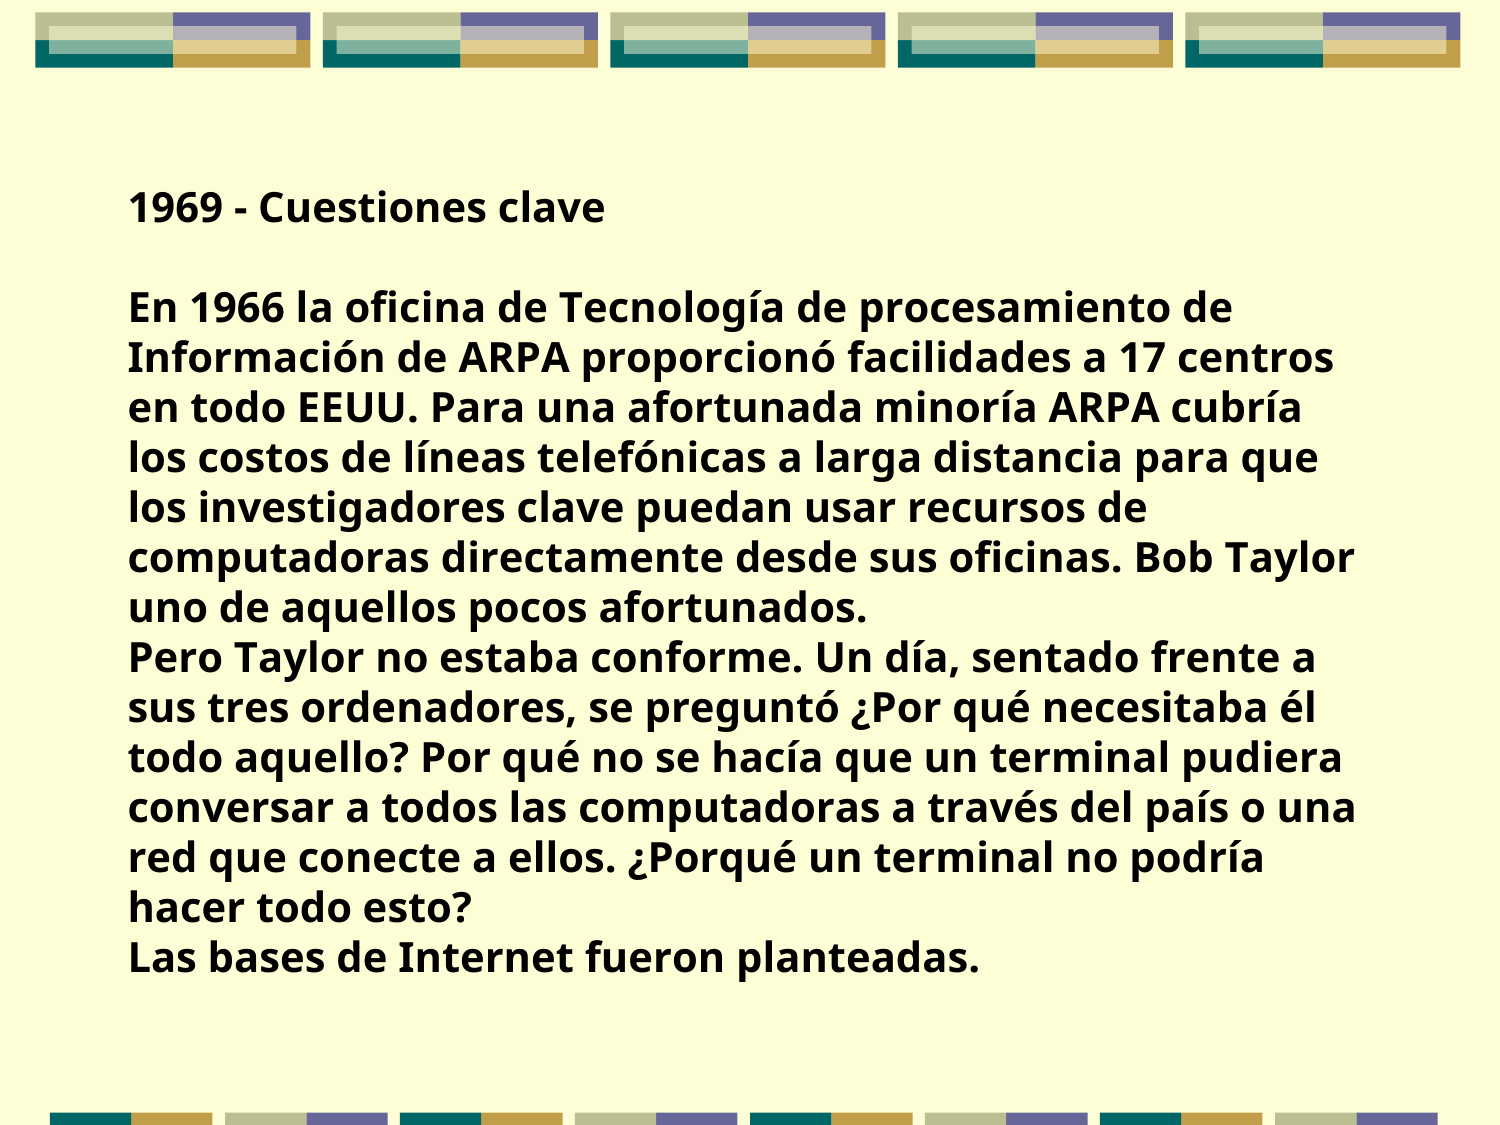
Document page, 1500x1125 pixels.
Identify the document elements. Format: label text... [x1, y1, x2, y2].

title 1969 - Cuestiones clave En 1966 la oficina de Tecnología de procesamiento de Información de ARPA proporcionó facilidades a 17 centros en todo EEUU. Para una afortunada minoría ARPA cubría los costos de líneas telefónicas a larga distancia para que los investigadores clave puedan usar recursos de computadoras directamente desde sus oficinas. Bob Taylor uno de aquellos pocos afortunados. Pero Taylor no estaba conforme. Un día, sentado frente a sus tres ordenadores, se preguntó ¿Por qué necesitaba él todo aquello? Por qué no se hacía que un terminal pudiera conversar a todos las computadoras a través del país o una red que conecte a ellos. ¿Porqué un terminal no podría hacer todo esto? Las bases de Internet fueron planteadas. [112, 562, 1388, 750]
